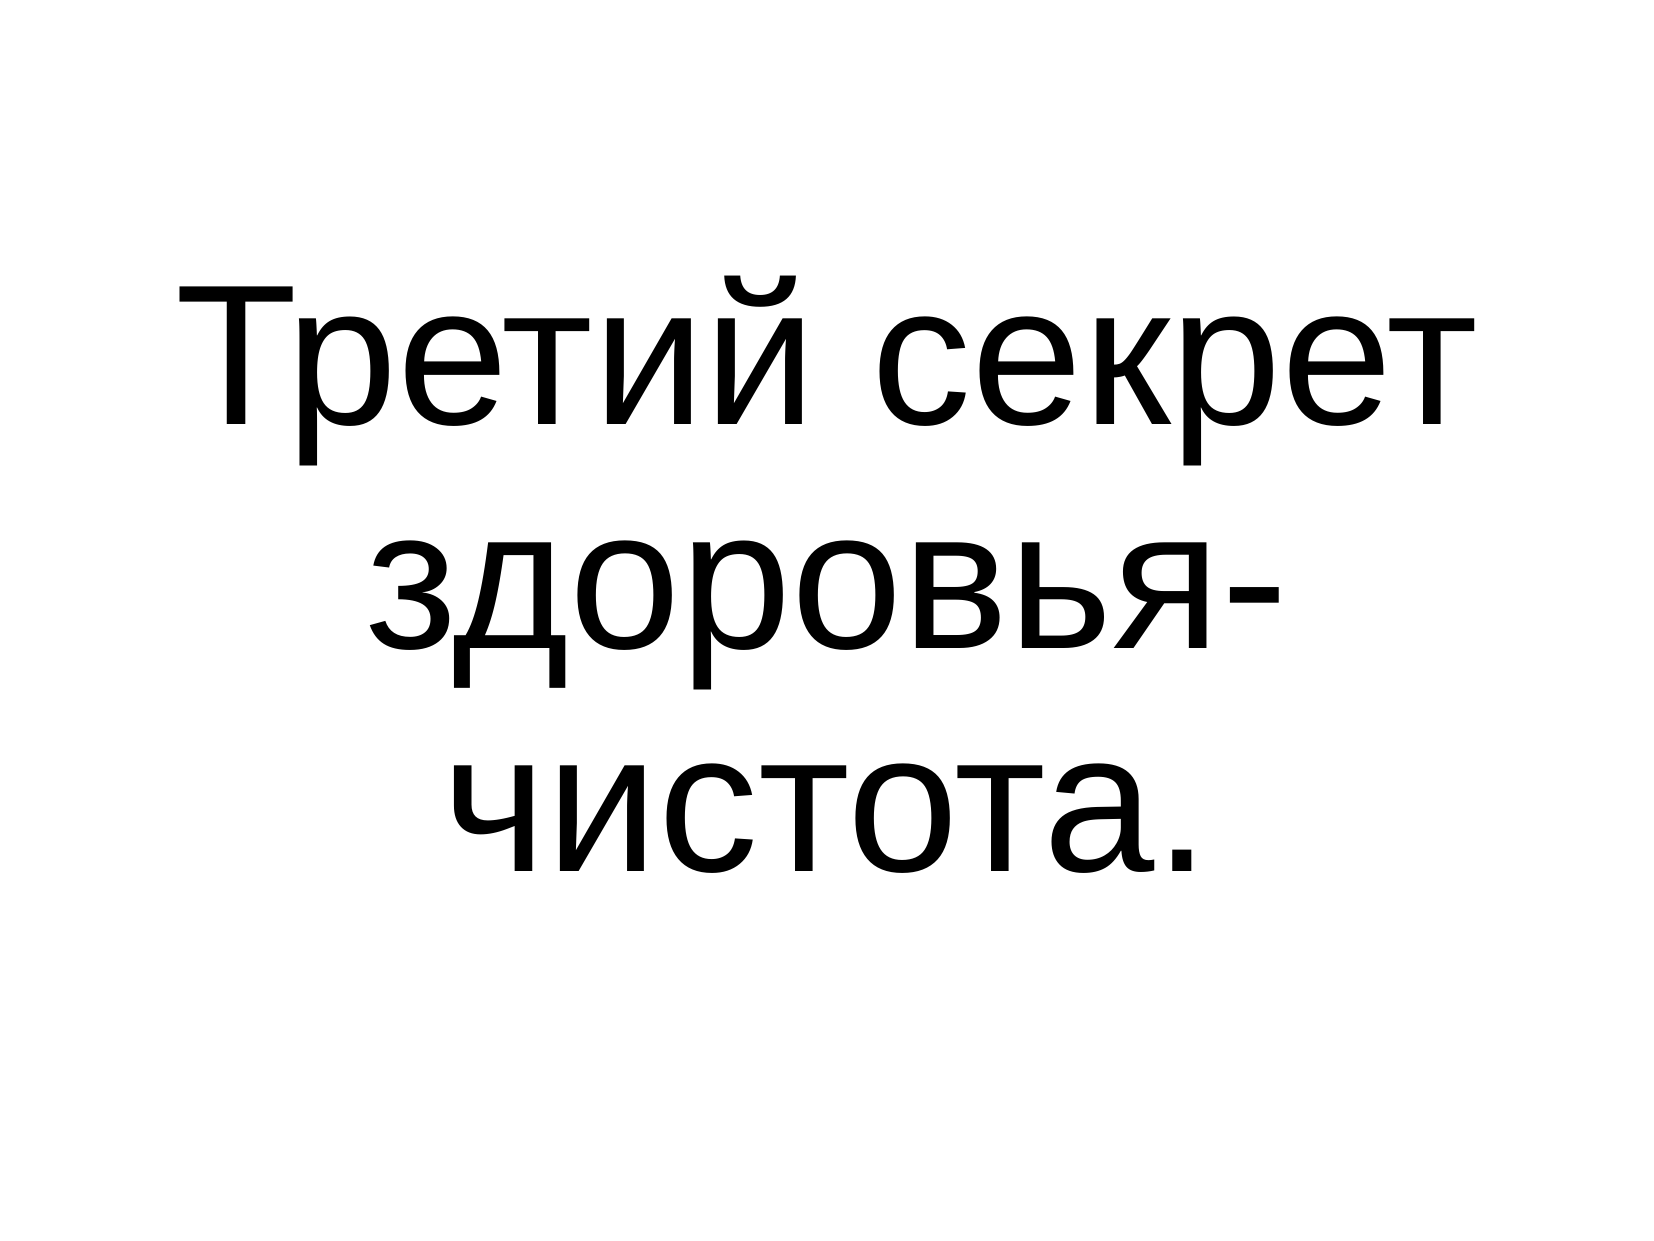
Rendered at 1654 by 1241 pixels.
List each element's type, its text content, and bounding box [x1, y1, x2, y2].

subtitle Третий секрет здоровья- чистота. [82, 49, 1571, 1109]
